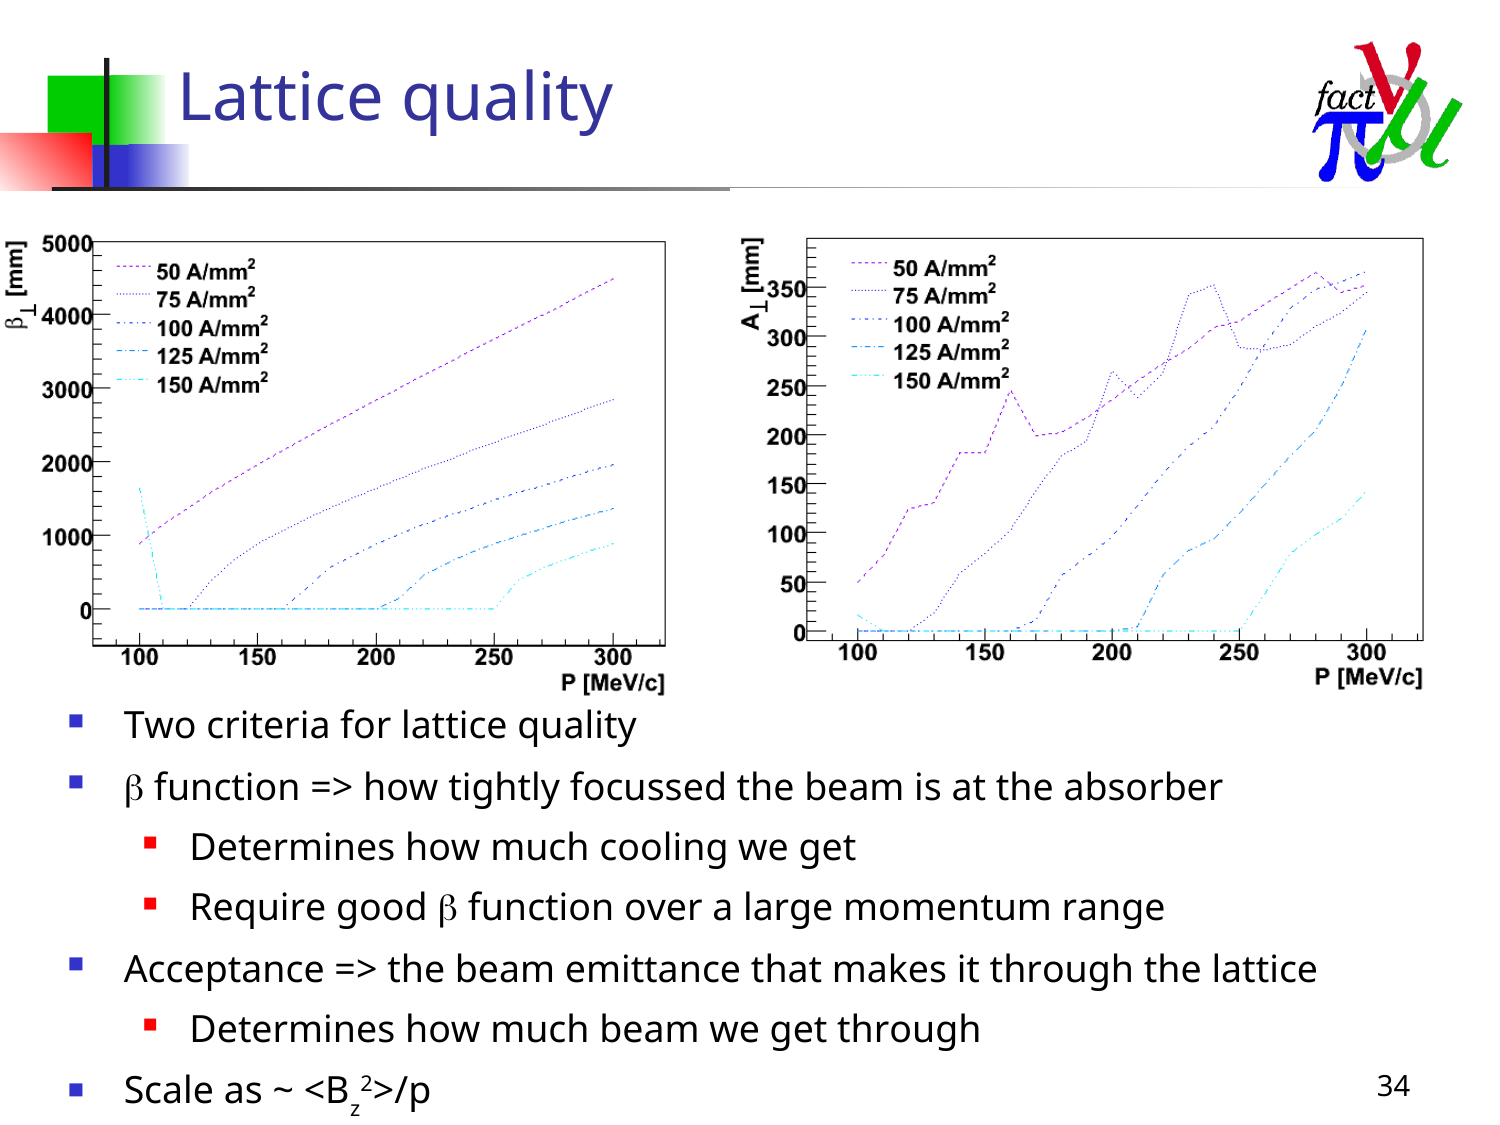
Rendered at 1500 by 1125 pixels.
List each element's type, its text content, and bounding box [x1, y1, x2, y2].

picture [0, 41, 1500, 697]
list Two criteria for lattice quality b function => how tightly focussed the beam is at the absorber Determines how much cooling we get Require good b function over a large momentum range Acceptance => the beam emittance that makes it through the lattice Determines how much beam we get through Scale as ~ <Bz2>/p [52, 691, 1447, 1125]
title Lattice quality [162, 0, 1441, 148]
